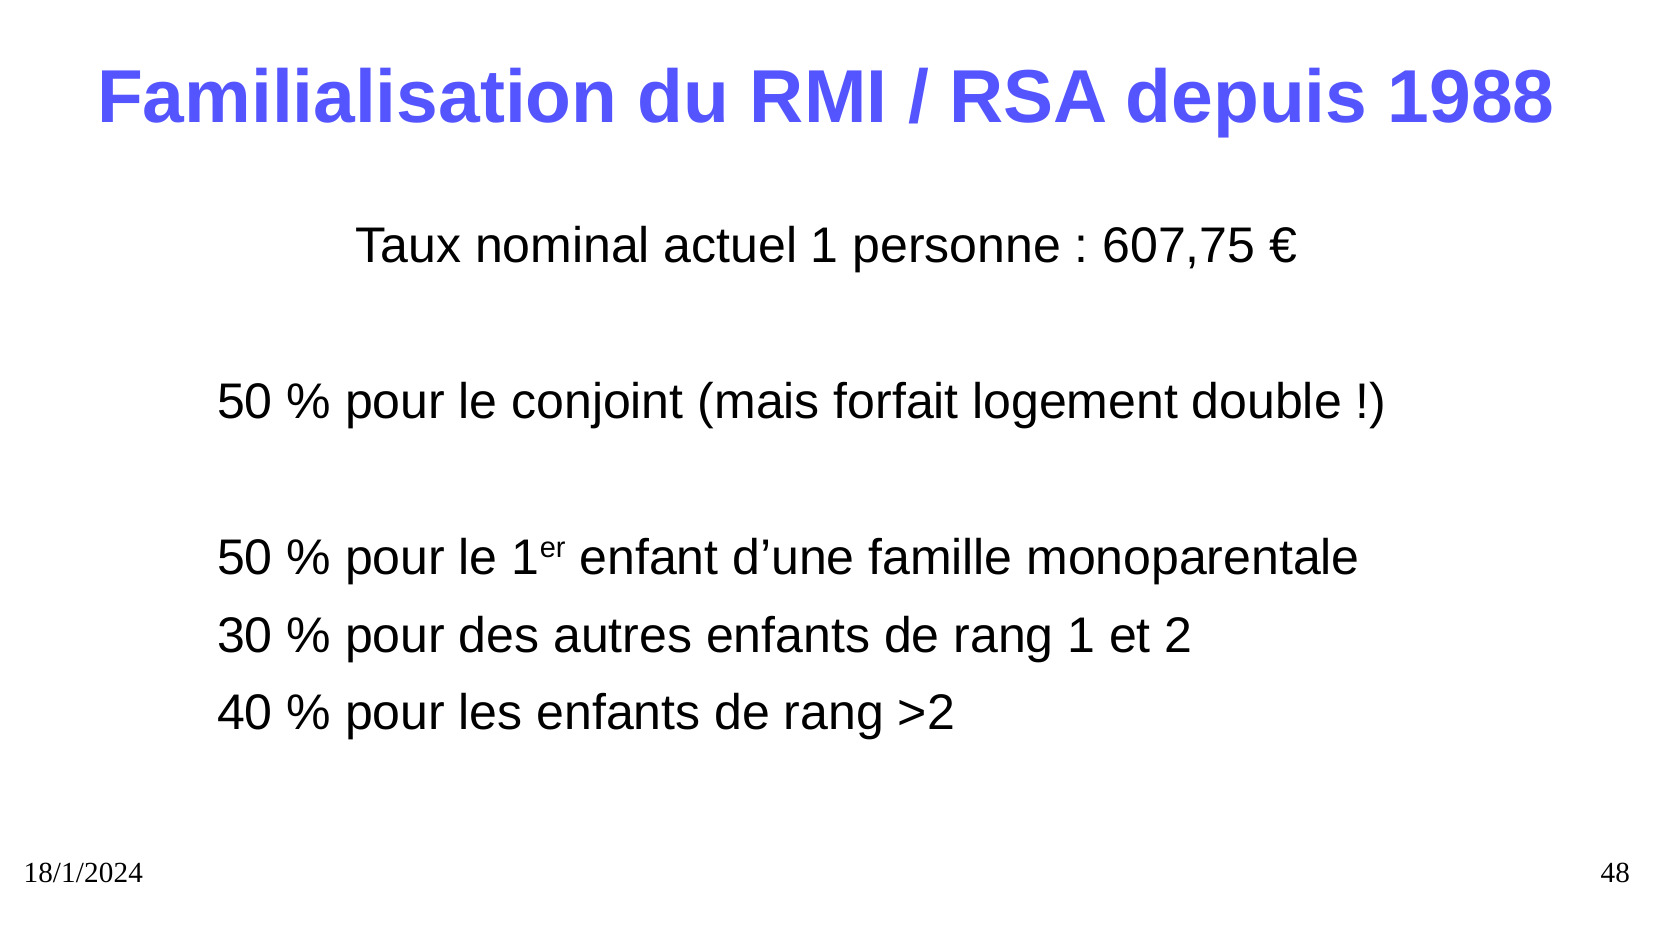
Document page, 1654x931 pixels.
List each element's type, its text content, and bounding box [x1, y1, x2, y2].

list Taux nominal actuel 1 personne : 607,75 € 50 % pour le conjoint (mais forfait logement double !) 50 % pour le 1er enfant d’une famille monoparentale 30 % pour des autres enfants de rang 1 et 2 40 % pour les enfants de rang >2 [217, 217, 1437, 758]
title Familialisation du RMI / RSA depuis 1988 [82, 37, 1571, 156]
